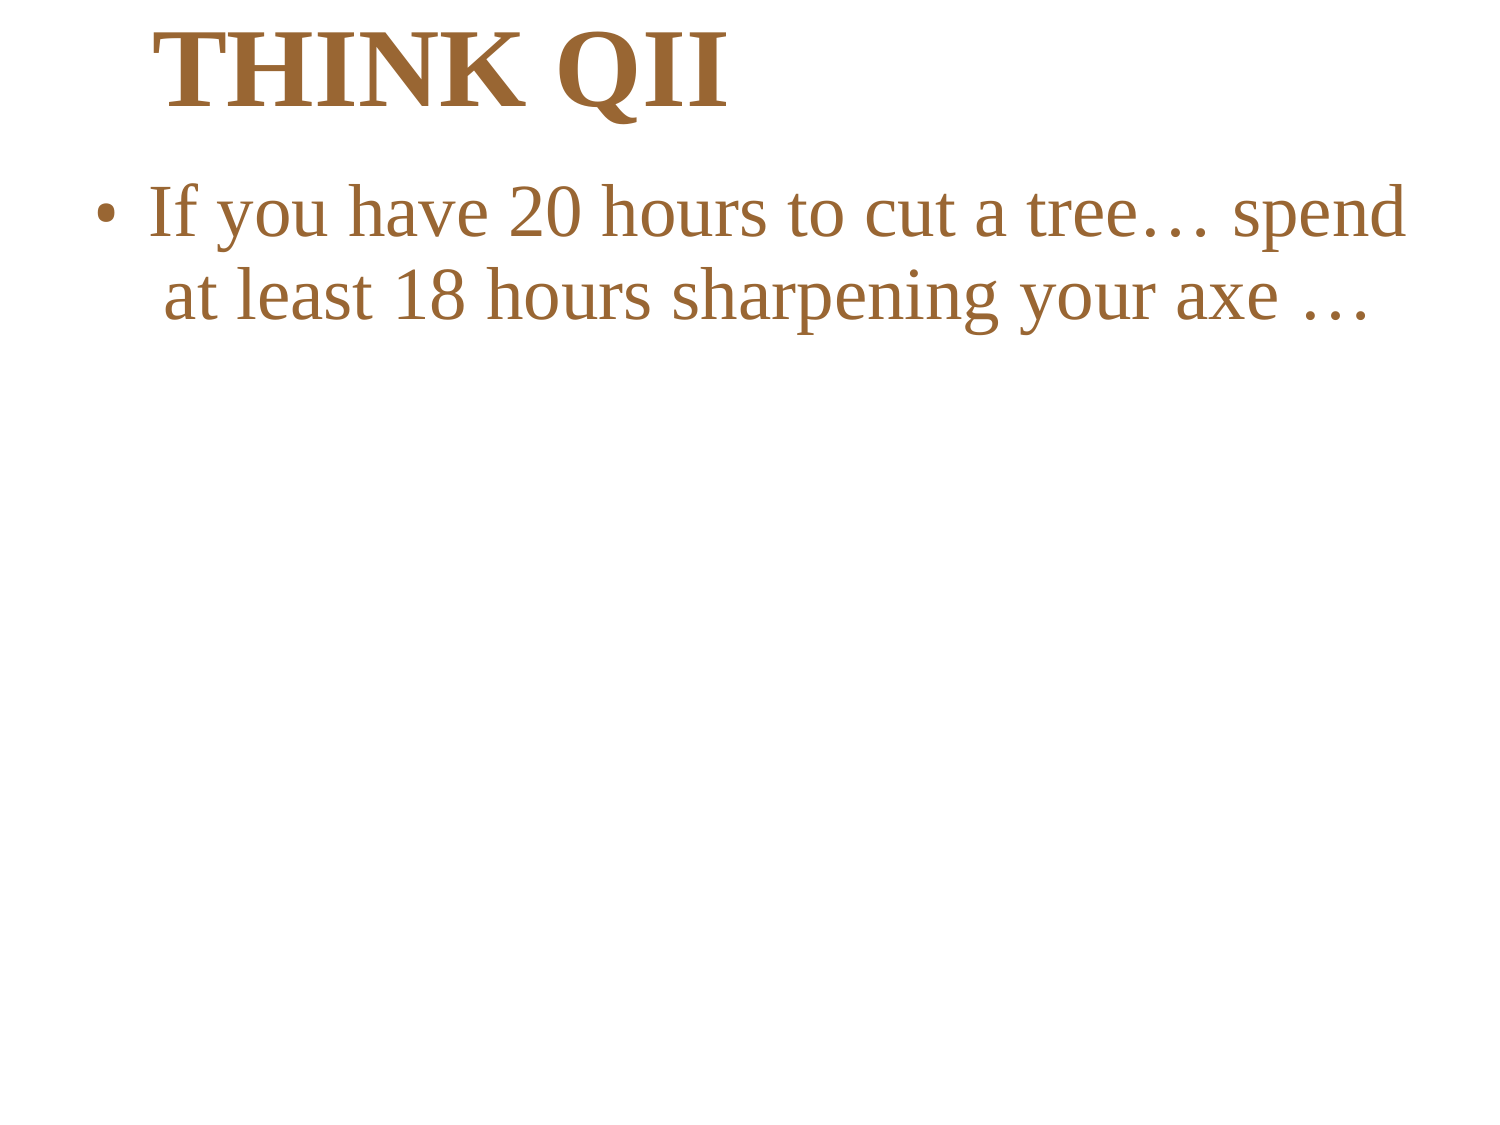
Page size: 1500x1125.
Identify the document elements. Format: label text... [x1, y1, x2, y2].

list If you have 20 hours to cut a tree… spend at least 18 hours sharpening your axe … [75, 162, 1426, 1005]
title THINK QII [137, 0, 1225, 150]
